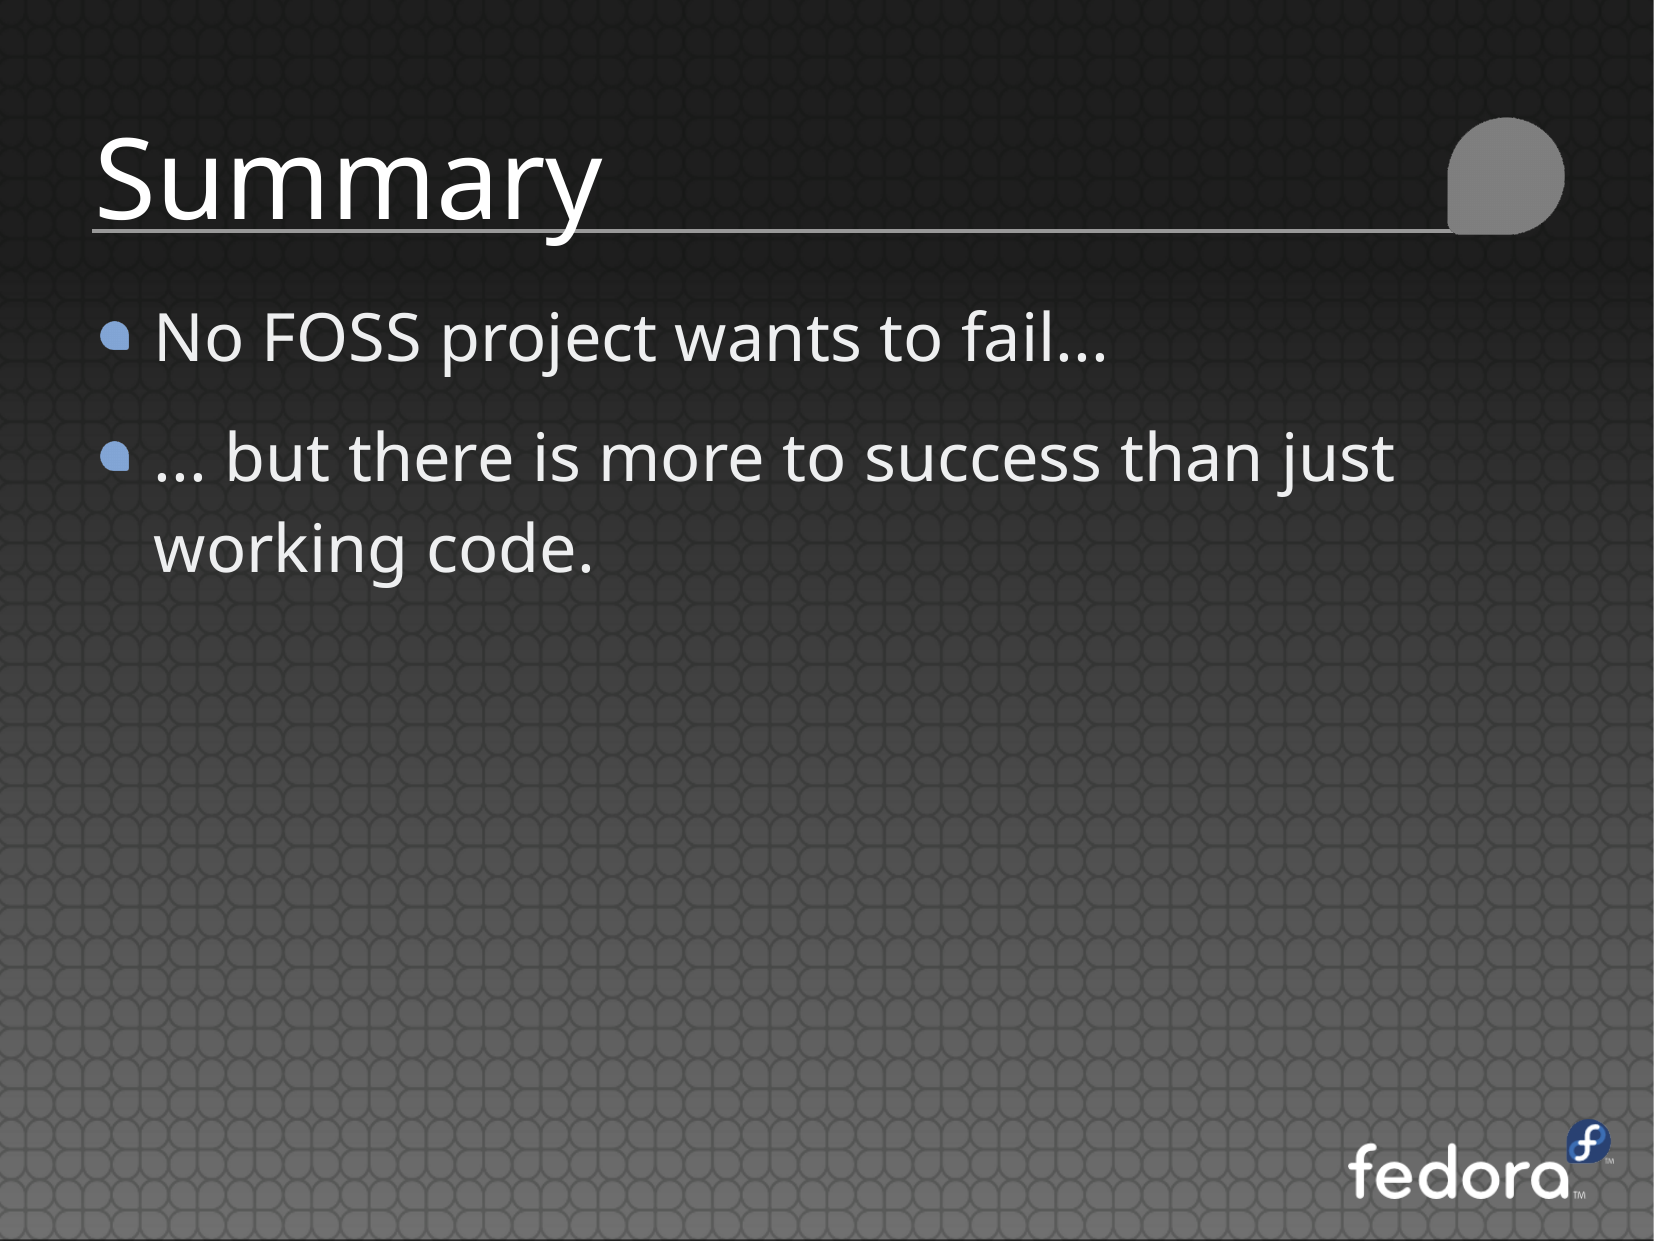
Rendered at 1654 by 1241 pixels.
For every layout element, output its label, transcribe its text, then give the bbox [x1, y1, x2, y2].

title Summary [94, 100, 1426, 251]
picture [0, 0, 1654, 1241]
list No FOSS project wants to fail... ... but there is more to success than just working code. [82, 290, 1571, 1094]
